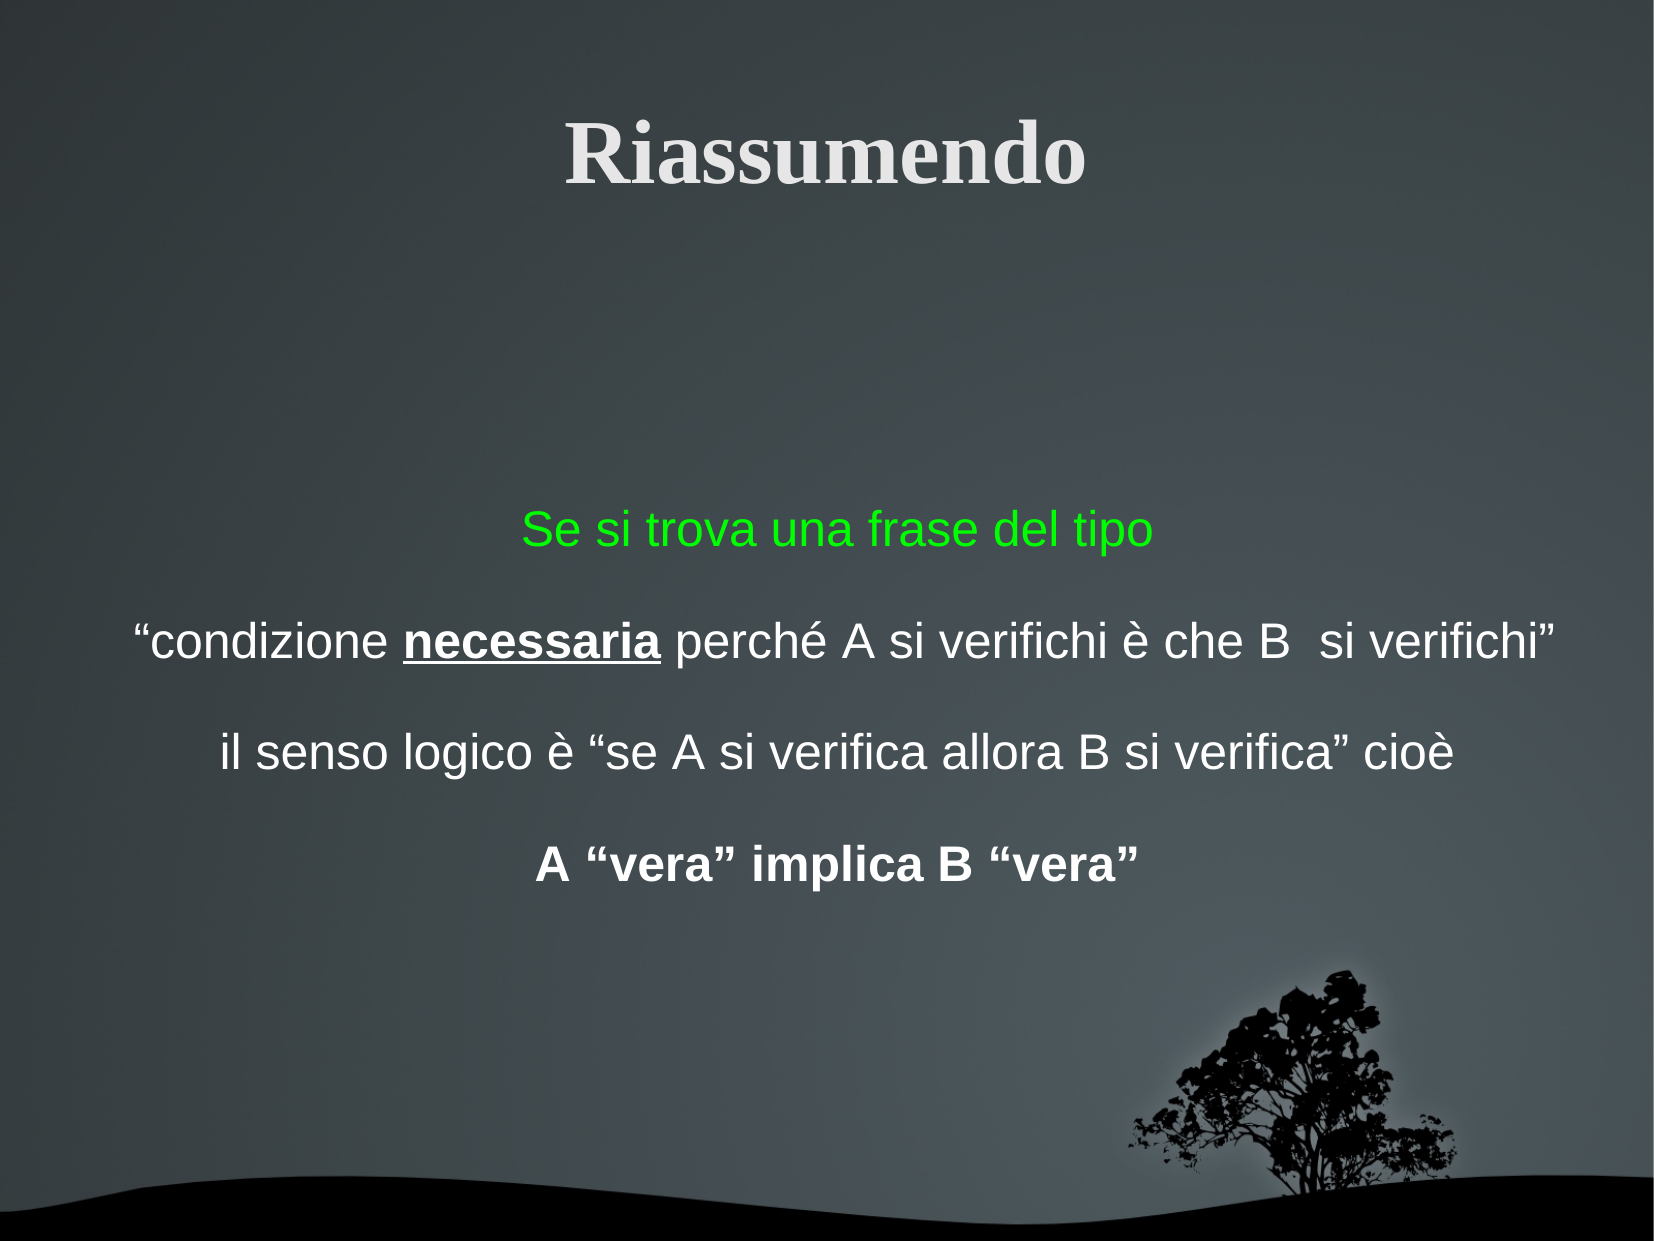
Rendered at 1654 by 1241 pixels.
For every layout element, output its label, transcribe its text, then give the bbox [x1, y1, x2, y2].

picture [0, 0, 1654, 1241]
title Riassumendo [82, 49, 1571, 257]
subtitle Se si trova una frase del tipo “condizione necessaria perché A si verifichi è che B si verifichi” il senso logico è “se A si verifica allora B si verifica” cioè A “vera” implica B “vera” [118, 326, 1558, 1123]
